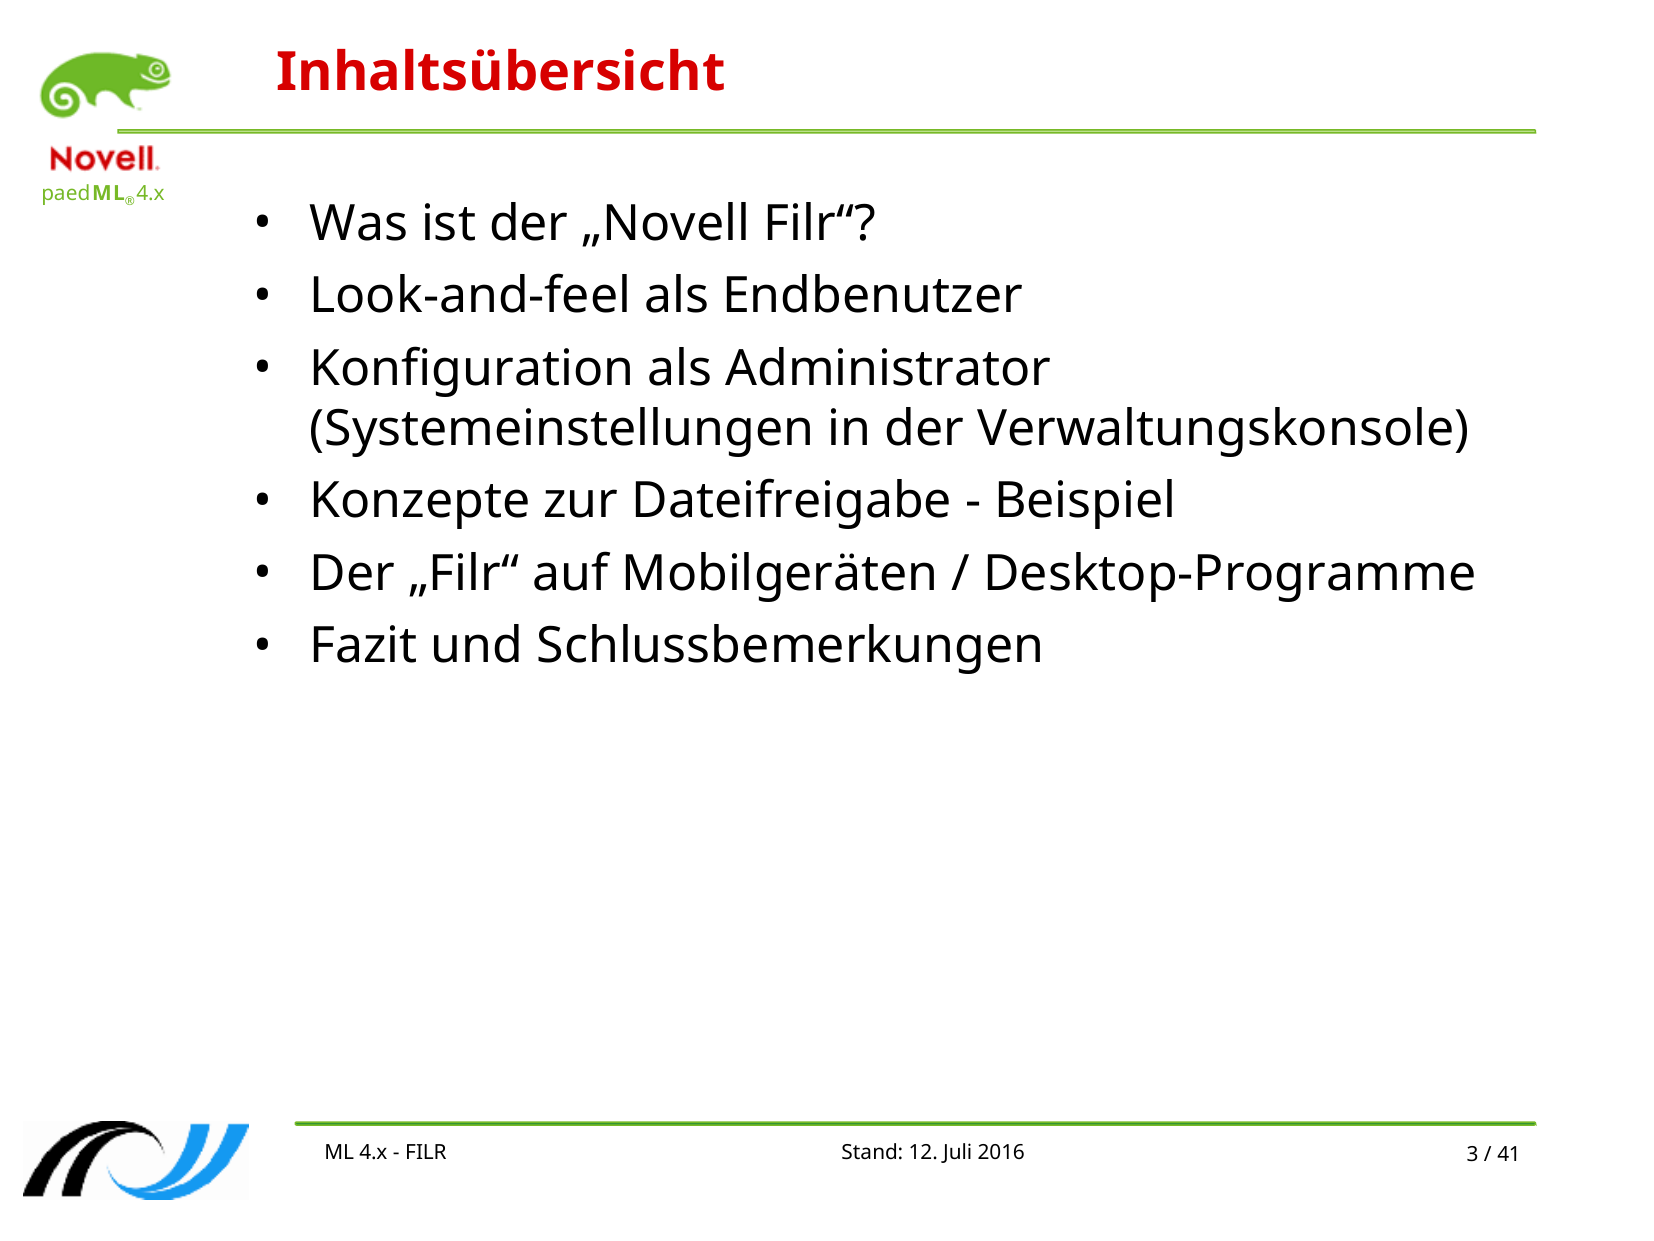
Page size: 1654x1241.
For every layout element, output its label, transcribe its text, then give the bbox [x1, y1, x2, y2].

picture [23, 1121, 249, 1200]
picture [26, 35, 184, 193]
list Was ist der „Novell Filr“? Look-and-feel als Endbenutzer Konfiguration als Administrator (Systemeinstellungen in der Verwaltungskonsole) Konzepte zur Dateifreigabe - Beispiel Der „Filr“ auf Mobilgeräten / Desktop-Programme Fazit und Schlussbemerkungen [253, 190, 1530, 1078]
title Inhaltsübersicht [256, 17, 1530, 121]
